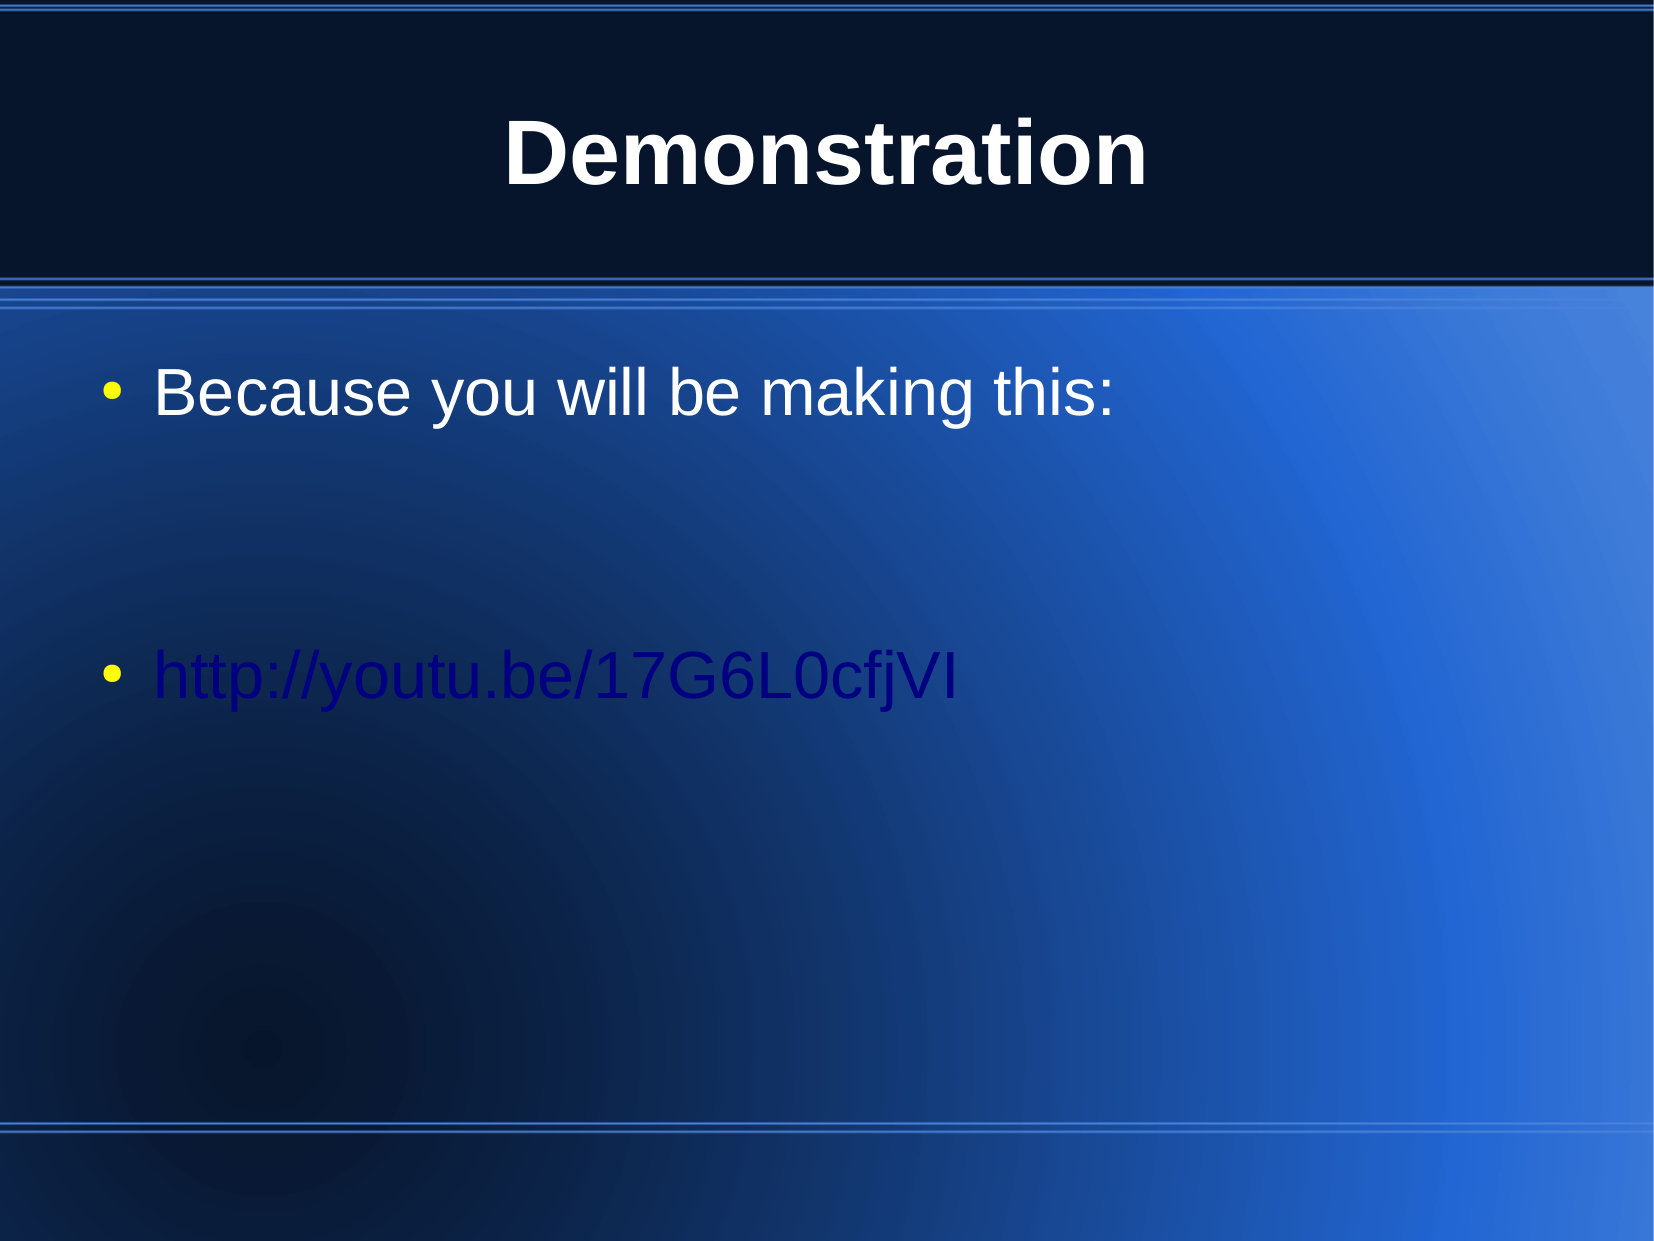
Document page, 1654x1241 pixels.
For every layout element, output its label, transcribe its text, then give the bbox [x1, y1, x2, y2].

title Demonstration [82, 49, 1571, 257]
list Because you will be making this: http://youtu.be/17G6L0cfjVI [82, 355, 1571, 1075]
picture [0, 0, 1654, 1241]
